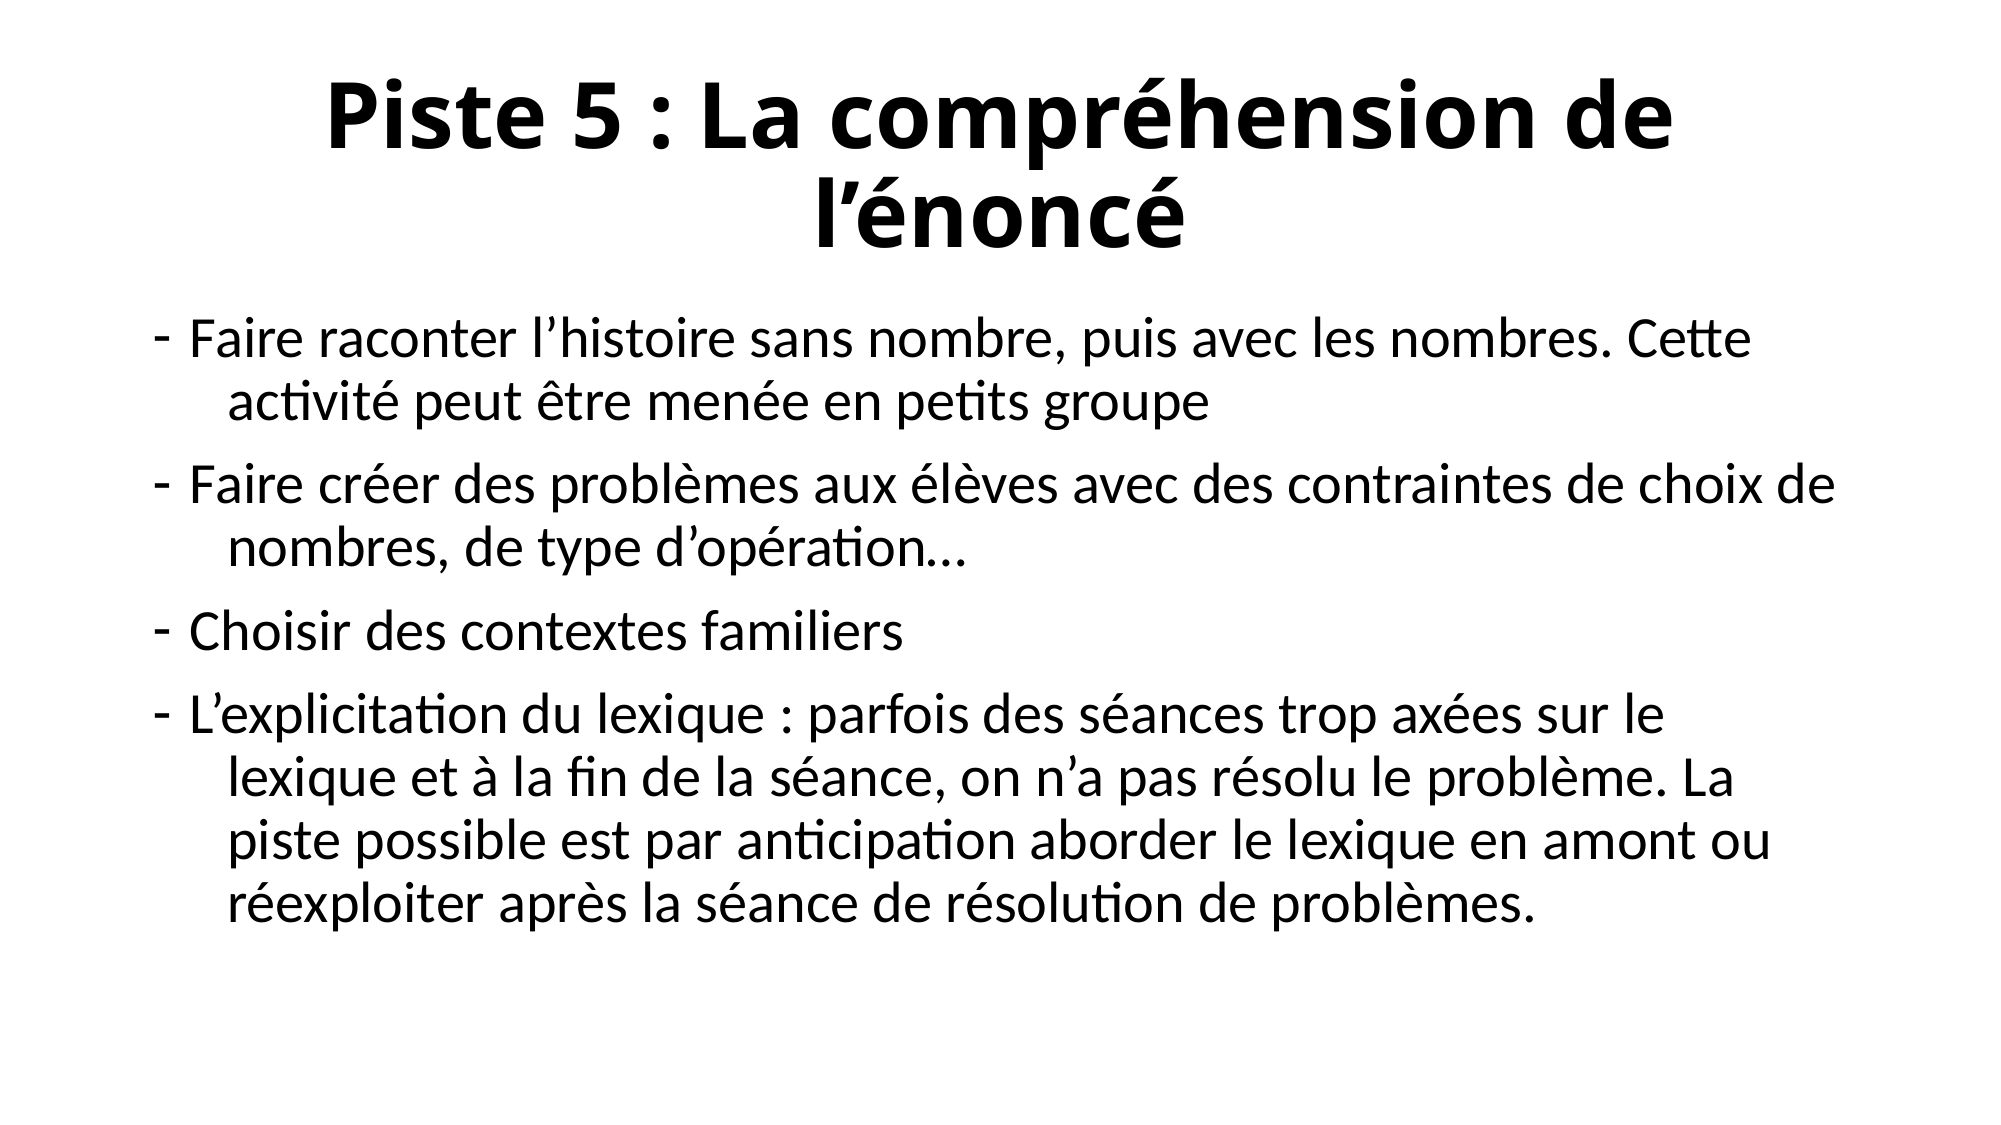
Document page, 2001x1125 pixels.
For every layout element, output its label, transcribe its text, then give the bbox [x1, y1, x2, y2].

list Faire raconter l’histoire sans nombre, puis avec les nombres. Cette activité peut être menée en petits groupe Faire créer des problèmes aux élèves avec des contraintes de choix de nombres, de type d’opération… Choisir des contextes familiers L’explicitation du lexique : parfois des séances trop axées sur le lexique et à la fin de la séance, on n’a pas résolu le problème. La piste possible est par anticipation aborder le lexique en amont ou réexploiter après la séance de résolution de problèmes. [137, 299, 1863, 1014]
title Piste 5 : La compréhension de l’énoncé [137, 59, 1863, 278]
